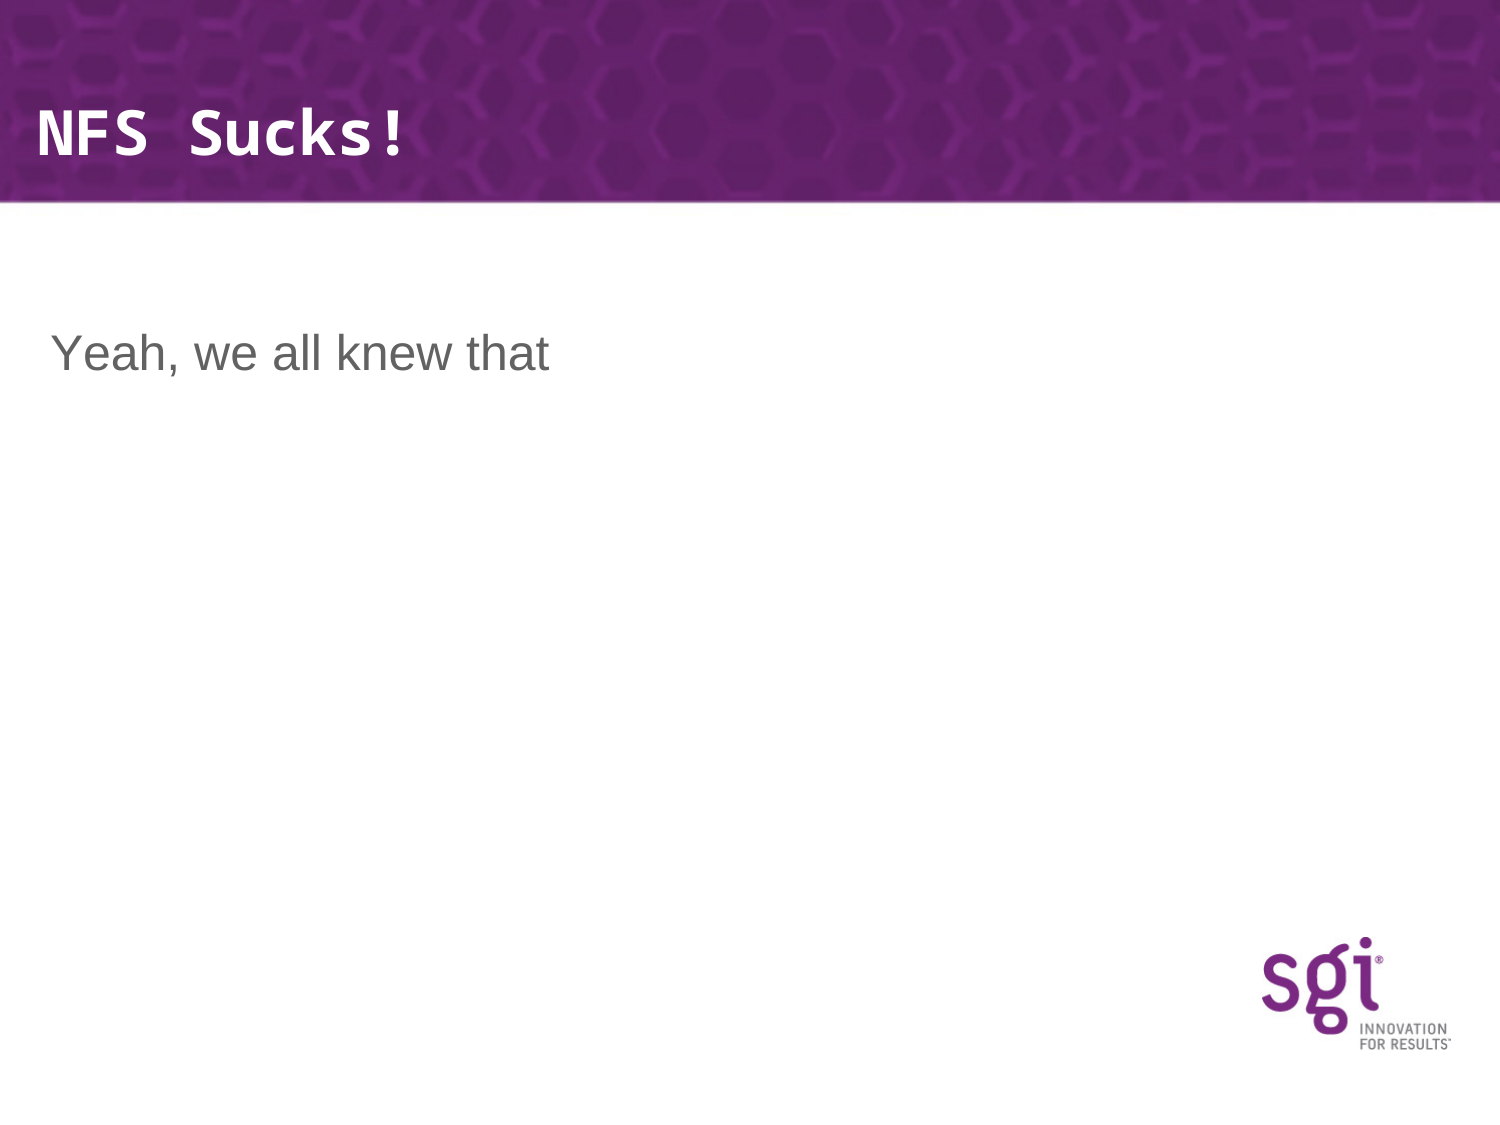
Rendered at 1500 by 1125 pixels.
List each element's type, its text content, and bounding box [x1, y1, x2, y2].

list Yeah, we all knew that [50, 324, 1326, 848]
title NFS Sucks! [37, 37, 1313, 226]
picture [0, 0, 1500, 1050]
